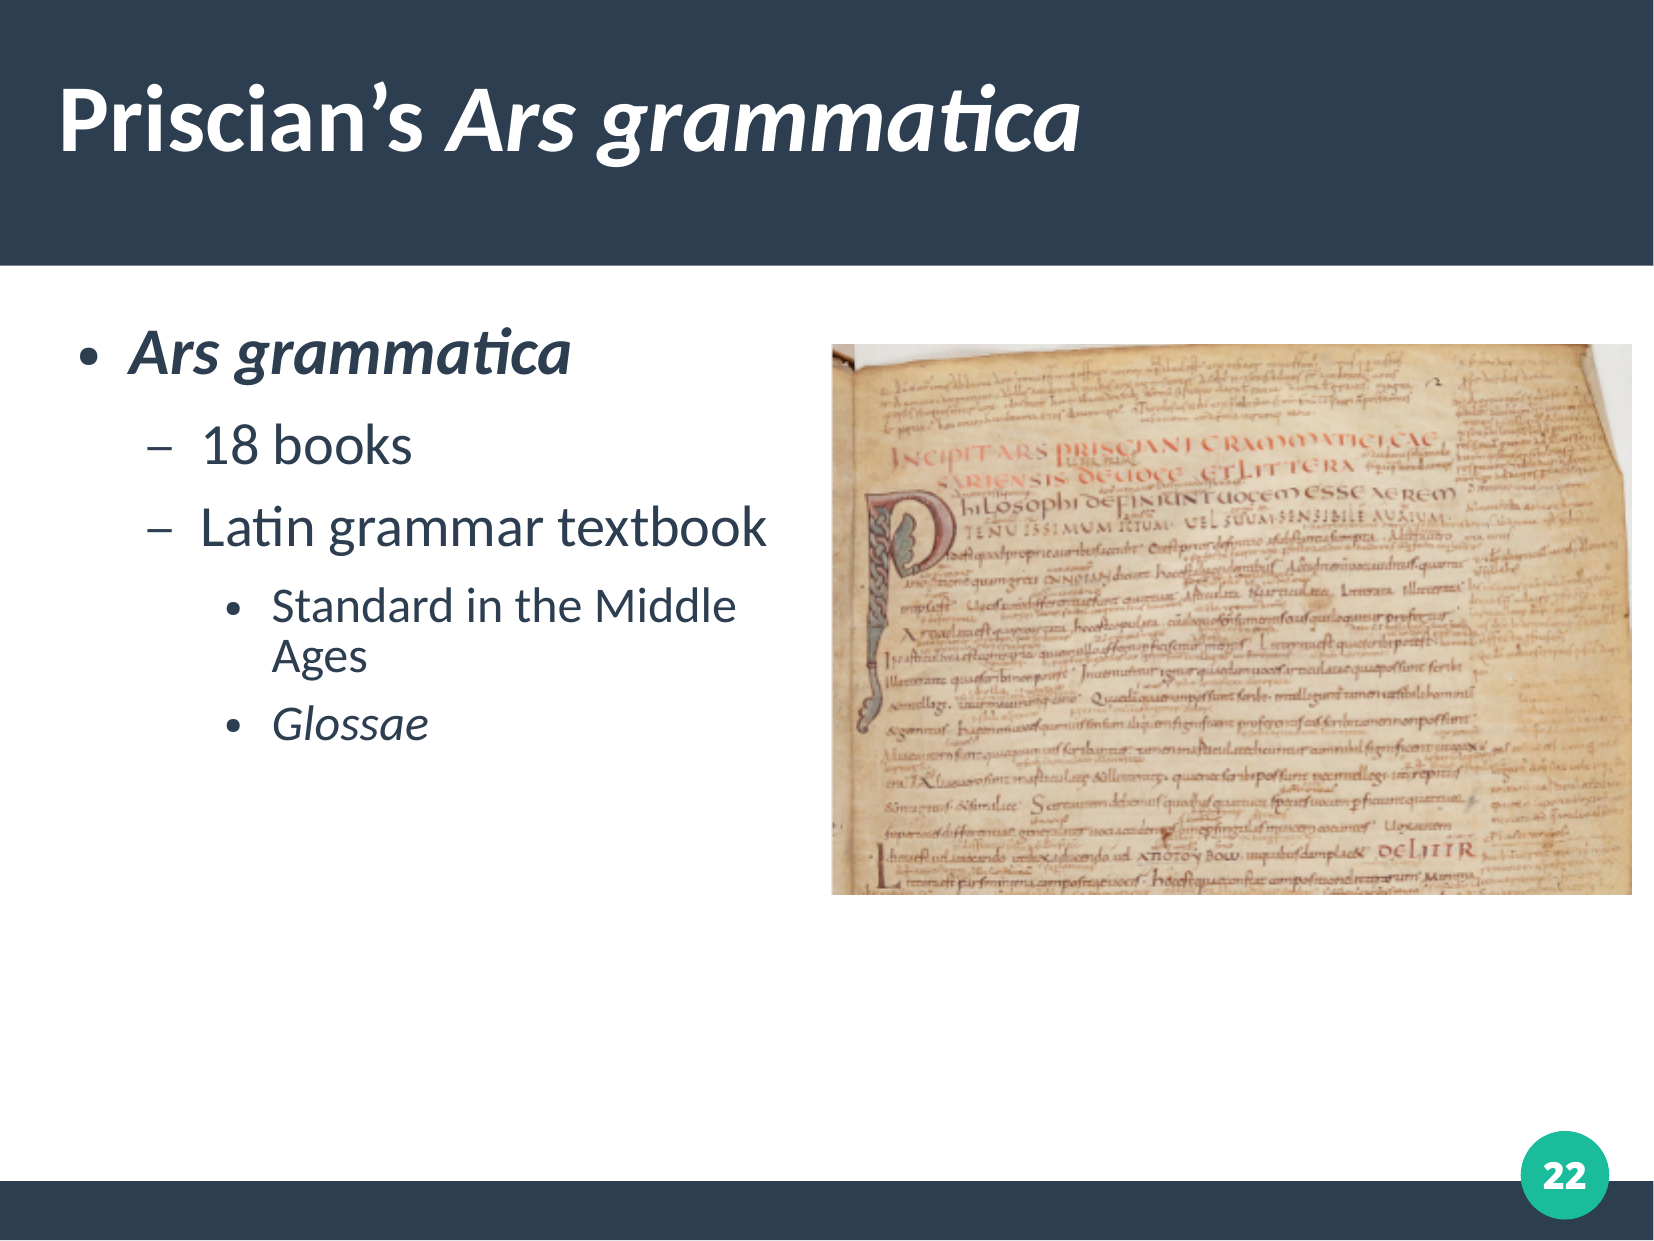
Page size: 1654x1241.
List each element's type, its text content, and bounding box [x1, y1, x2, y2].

title Priscian’s Ars grammatica [59, 49, 1595, 207]
list Ars grammatica 18 books Latin grammar textbook Standard in the Middle Ages Glossae [59, 324, 811, 1186]
picture [831, 344, 1632, 895]
